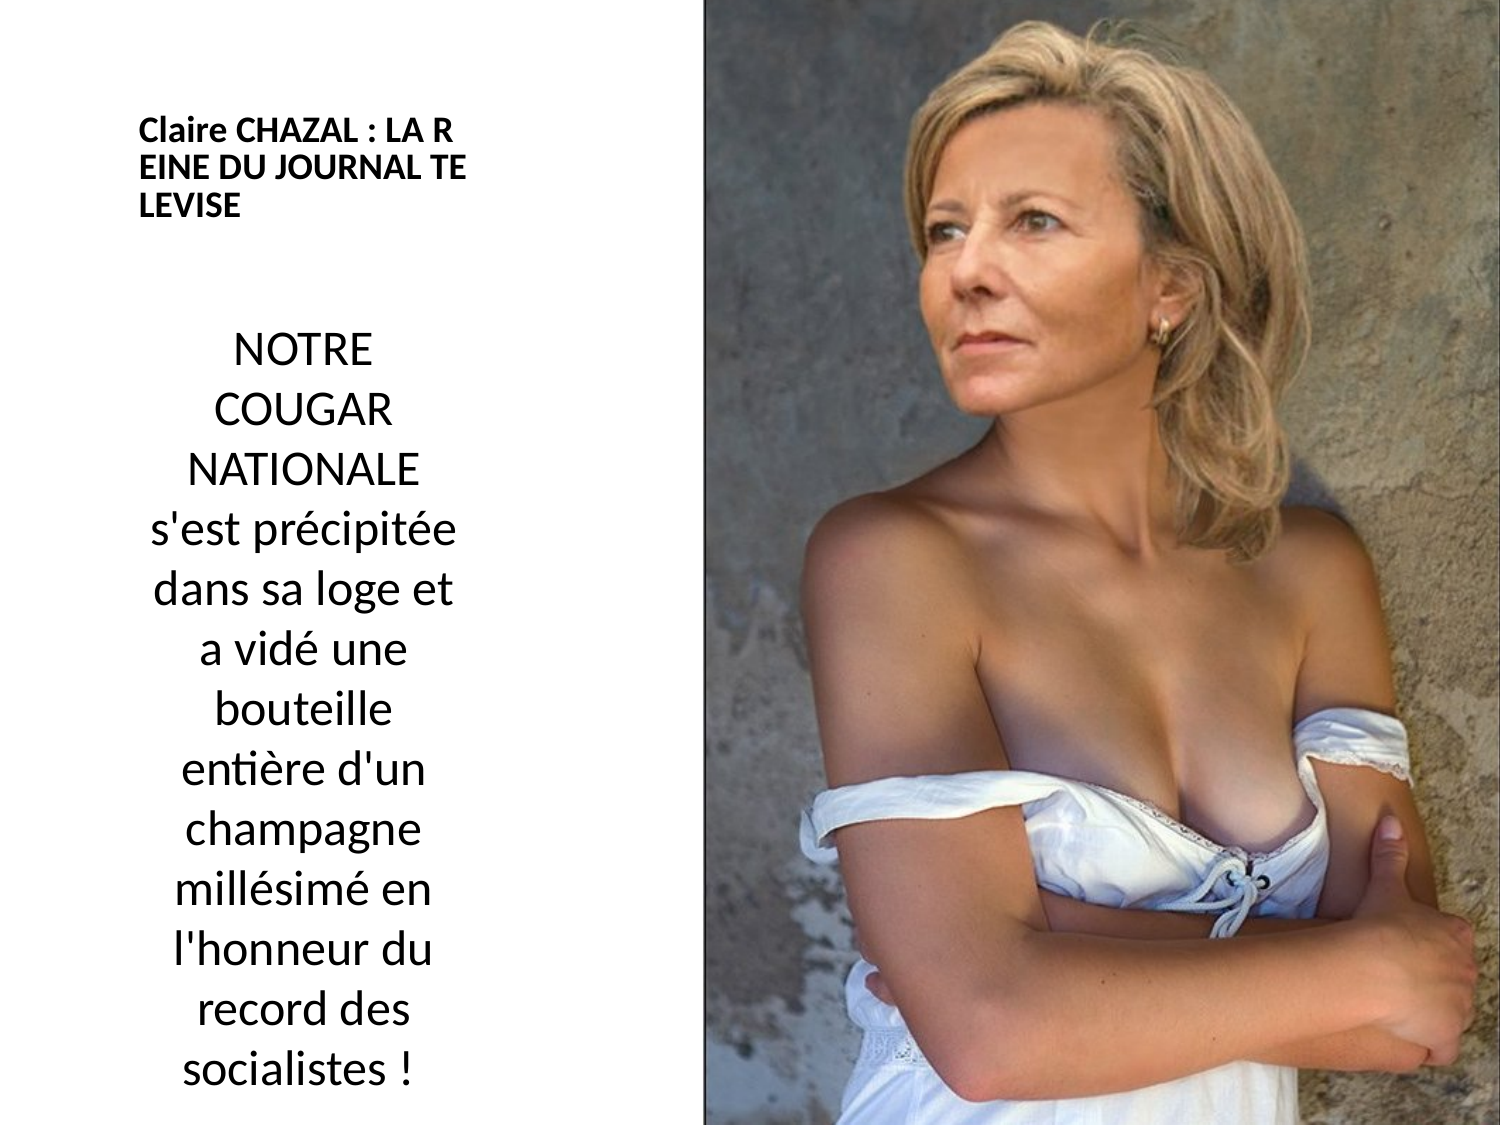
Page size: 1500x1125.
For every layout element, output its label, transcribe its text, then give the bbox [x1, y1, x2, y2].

title Claire CHAZAL : LA REINE DU JOURNAL TELEVISE NOTRE COUGAR NATIONALE s'est précipitée dans sa loge et a vidé une bouteille entière d'un champagne millésimé en l'honneur du record des socialistes ! [123, 0, 485, 1125]
picture [702, 0, 1500, 1125]
